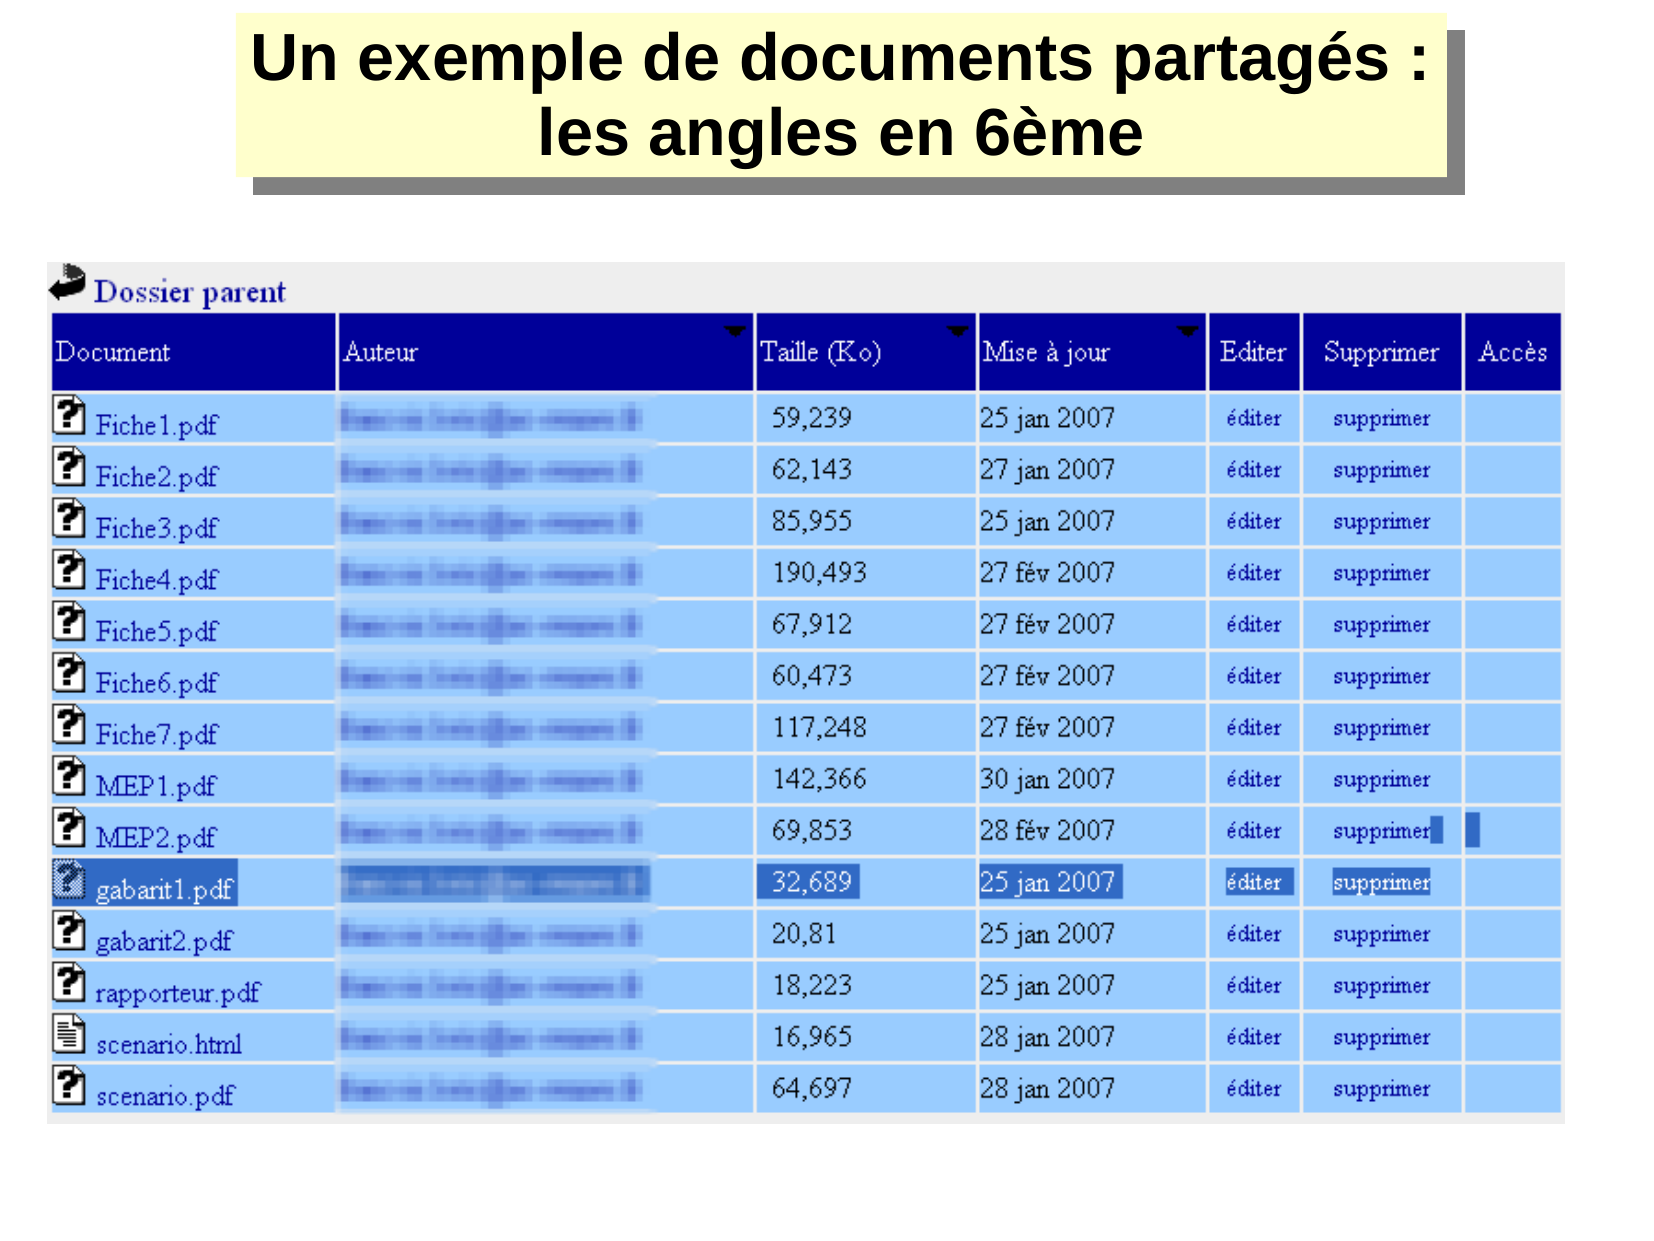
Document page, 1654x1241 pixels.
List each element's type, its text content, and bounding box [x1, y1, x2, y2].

text_box Un exemple de documents partagés : les angles en 6ème [235, 12, 1447, 178]
picture [47, 262, 1565, 1124]
